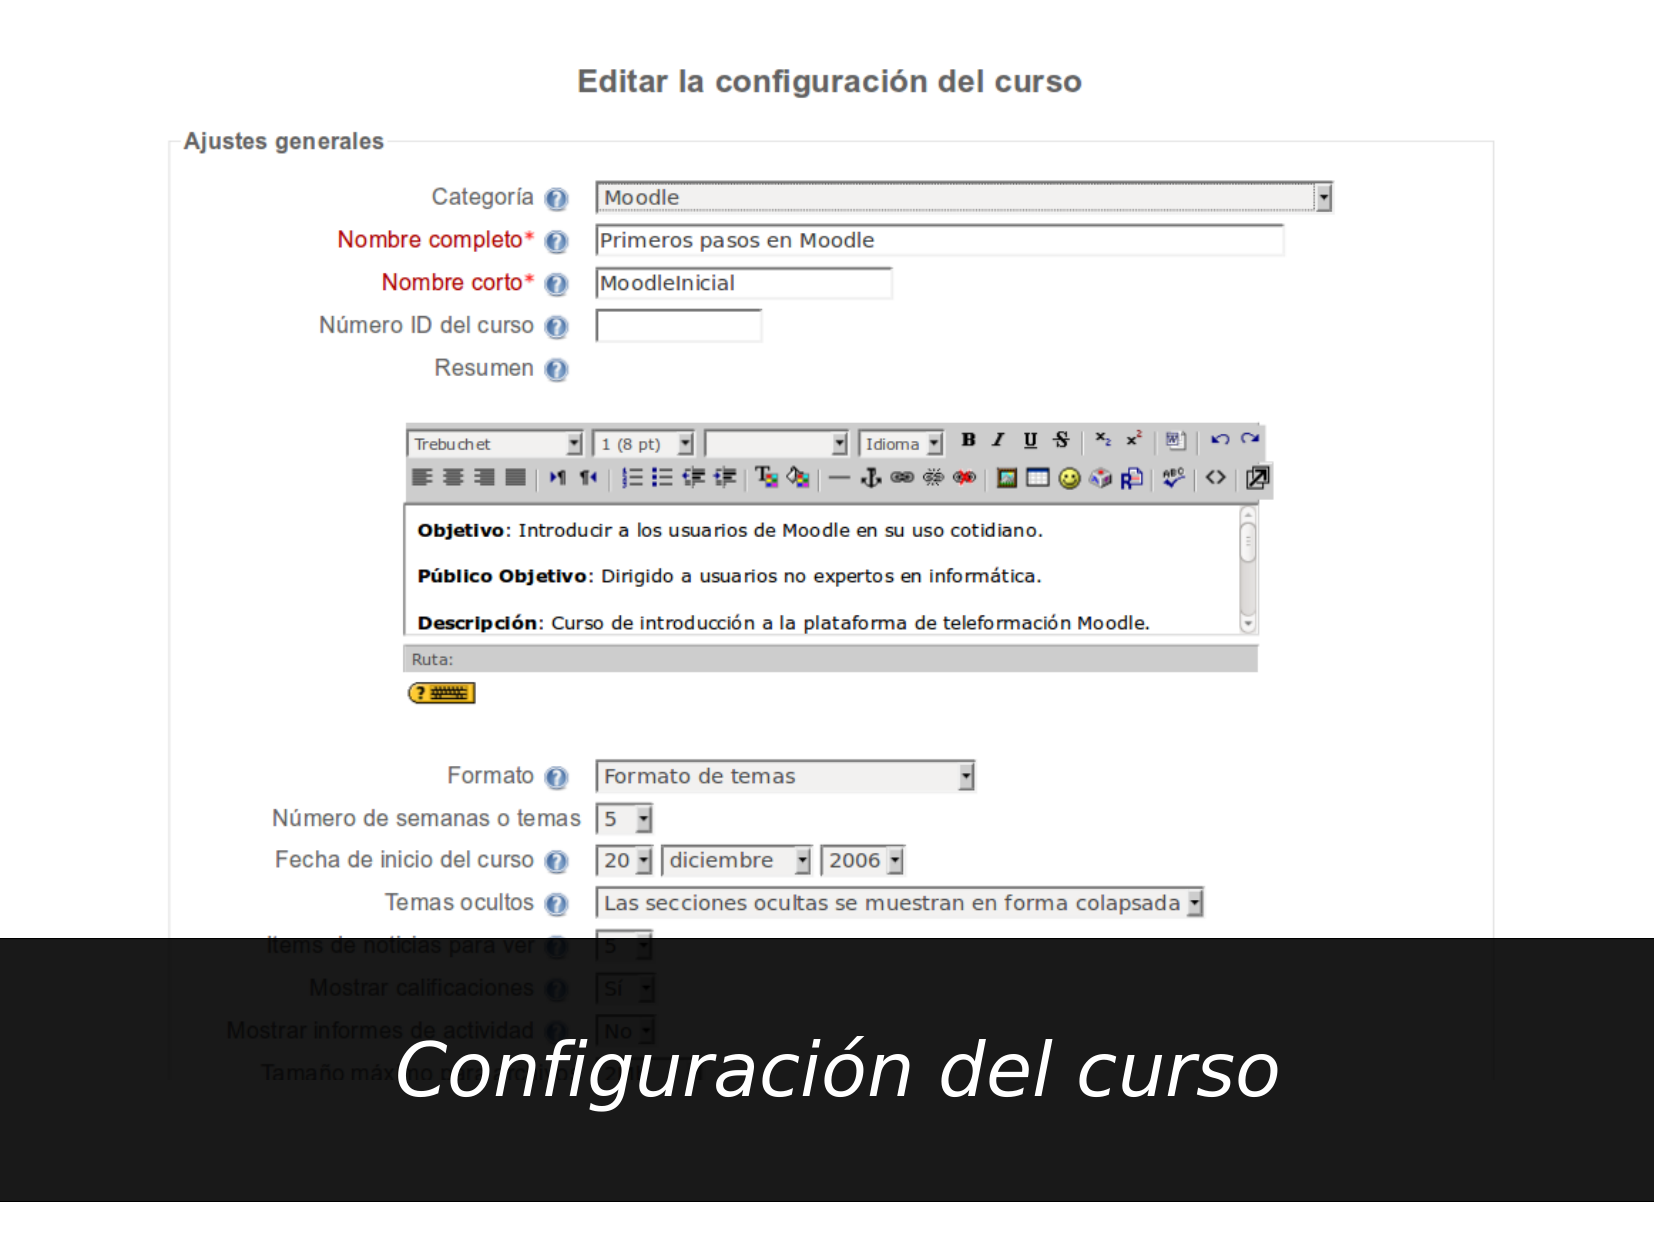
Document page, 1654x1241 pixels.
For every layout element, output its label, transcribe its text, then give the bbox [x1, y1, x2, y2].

text_box Configuración del curso [0, 938, 1654, 1202]
picture [3, 51, 1654, 938]
